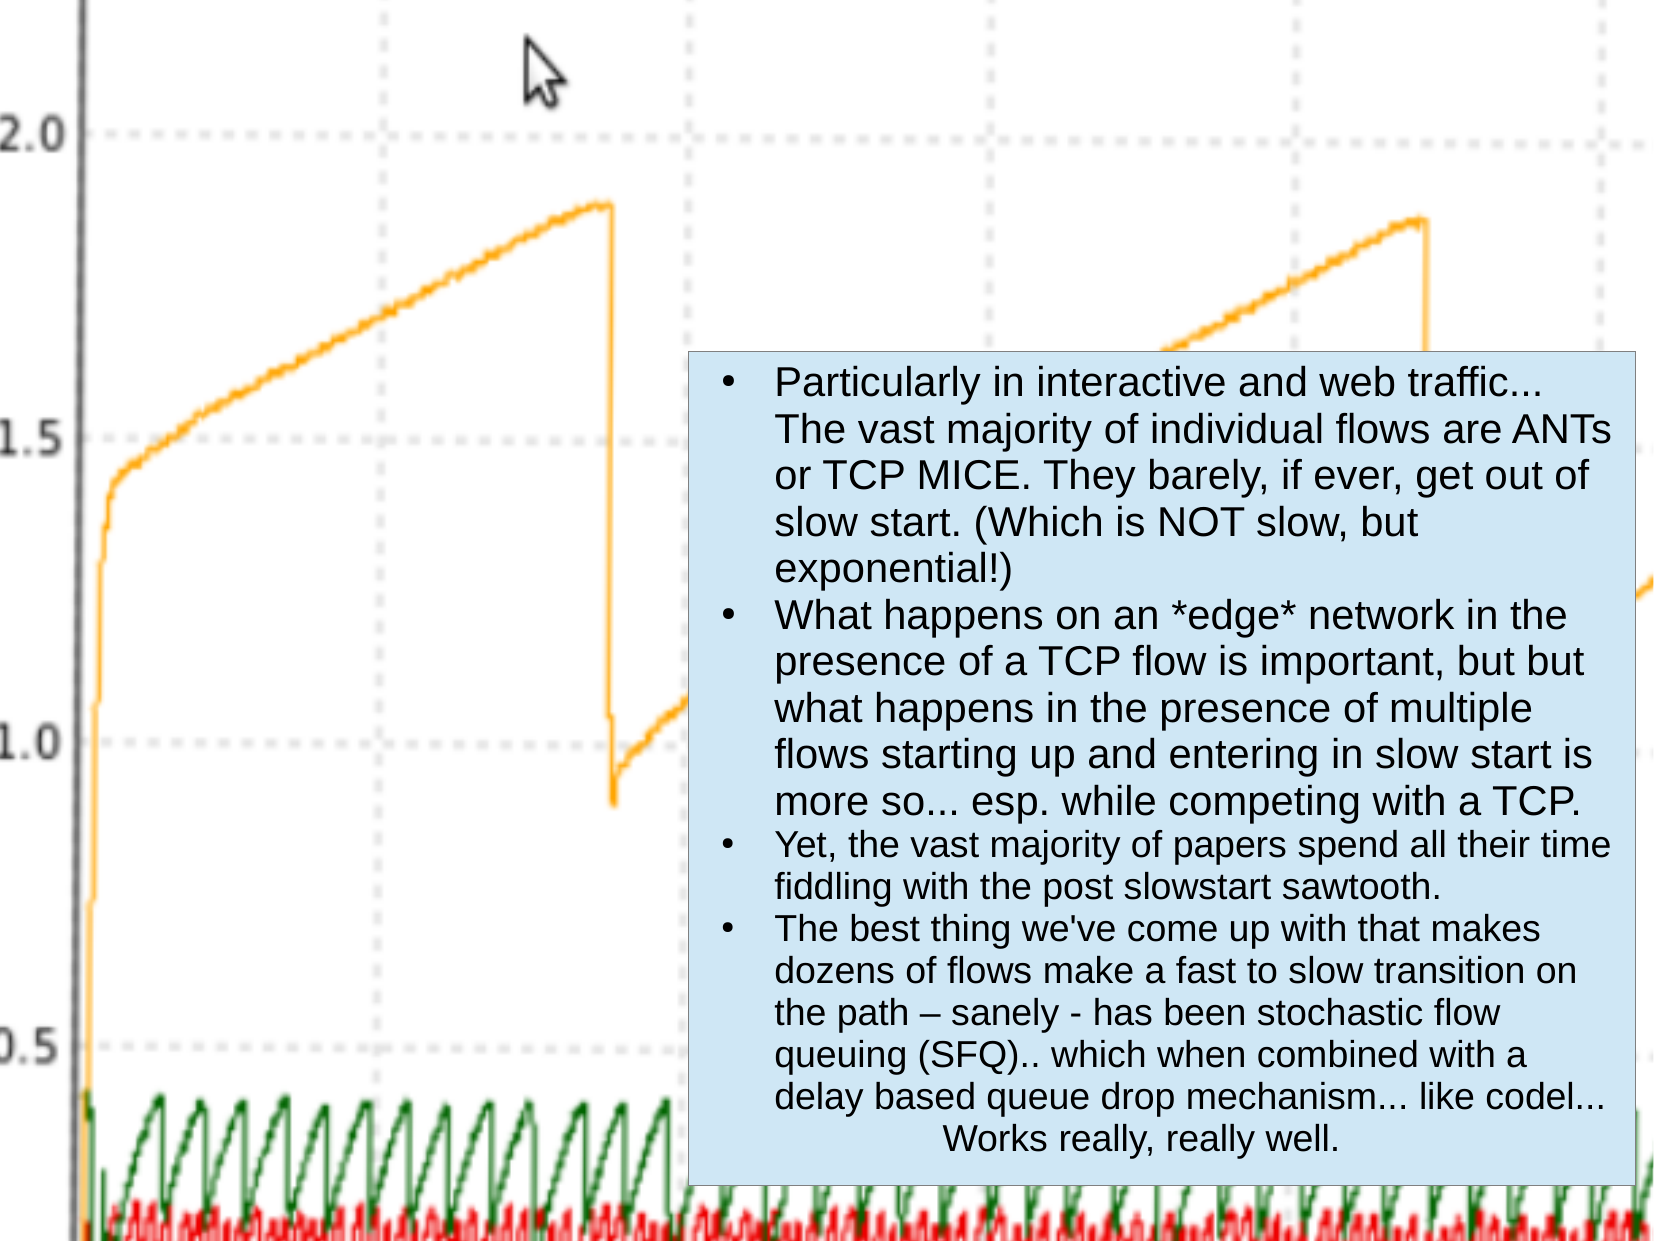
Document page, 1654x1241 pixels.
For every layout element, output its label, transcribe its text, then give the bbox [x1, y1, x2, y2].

text_box Particularly in interactive and web traffic... The vast majority of individual flows are ANTs or TCP MICE. They barely, if ever, get out of slow start. (Which is NOT slow, but exponential!) What happens on an *edge* network in the presence of a TCP flow is important, but but what happens in the presence of multiple flows starting up and entering in slow start is more so... esp. while competing with a TCP. Yet, the vast majority of papers spend all their time fiddling with the post slowstart sawtooth. The best thing we've come up with that makes dozens of flows make a fast to slow transition on the path – sanely - has been stochastic flow queuing (SFQ).. which when combined with a delay based queue drop mechanism... like codel... Works really, really well. [688, 351, 1636, 1186]
picture [0, 0, 1654, 1241]
